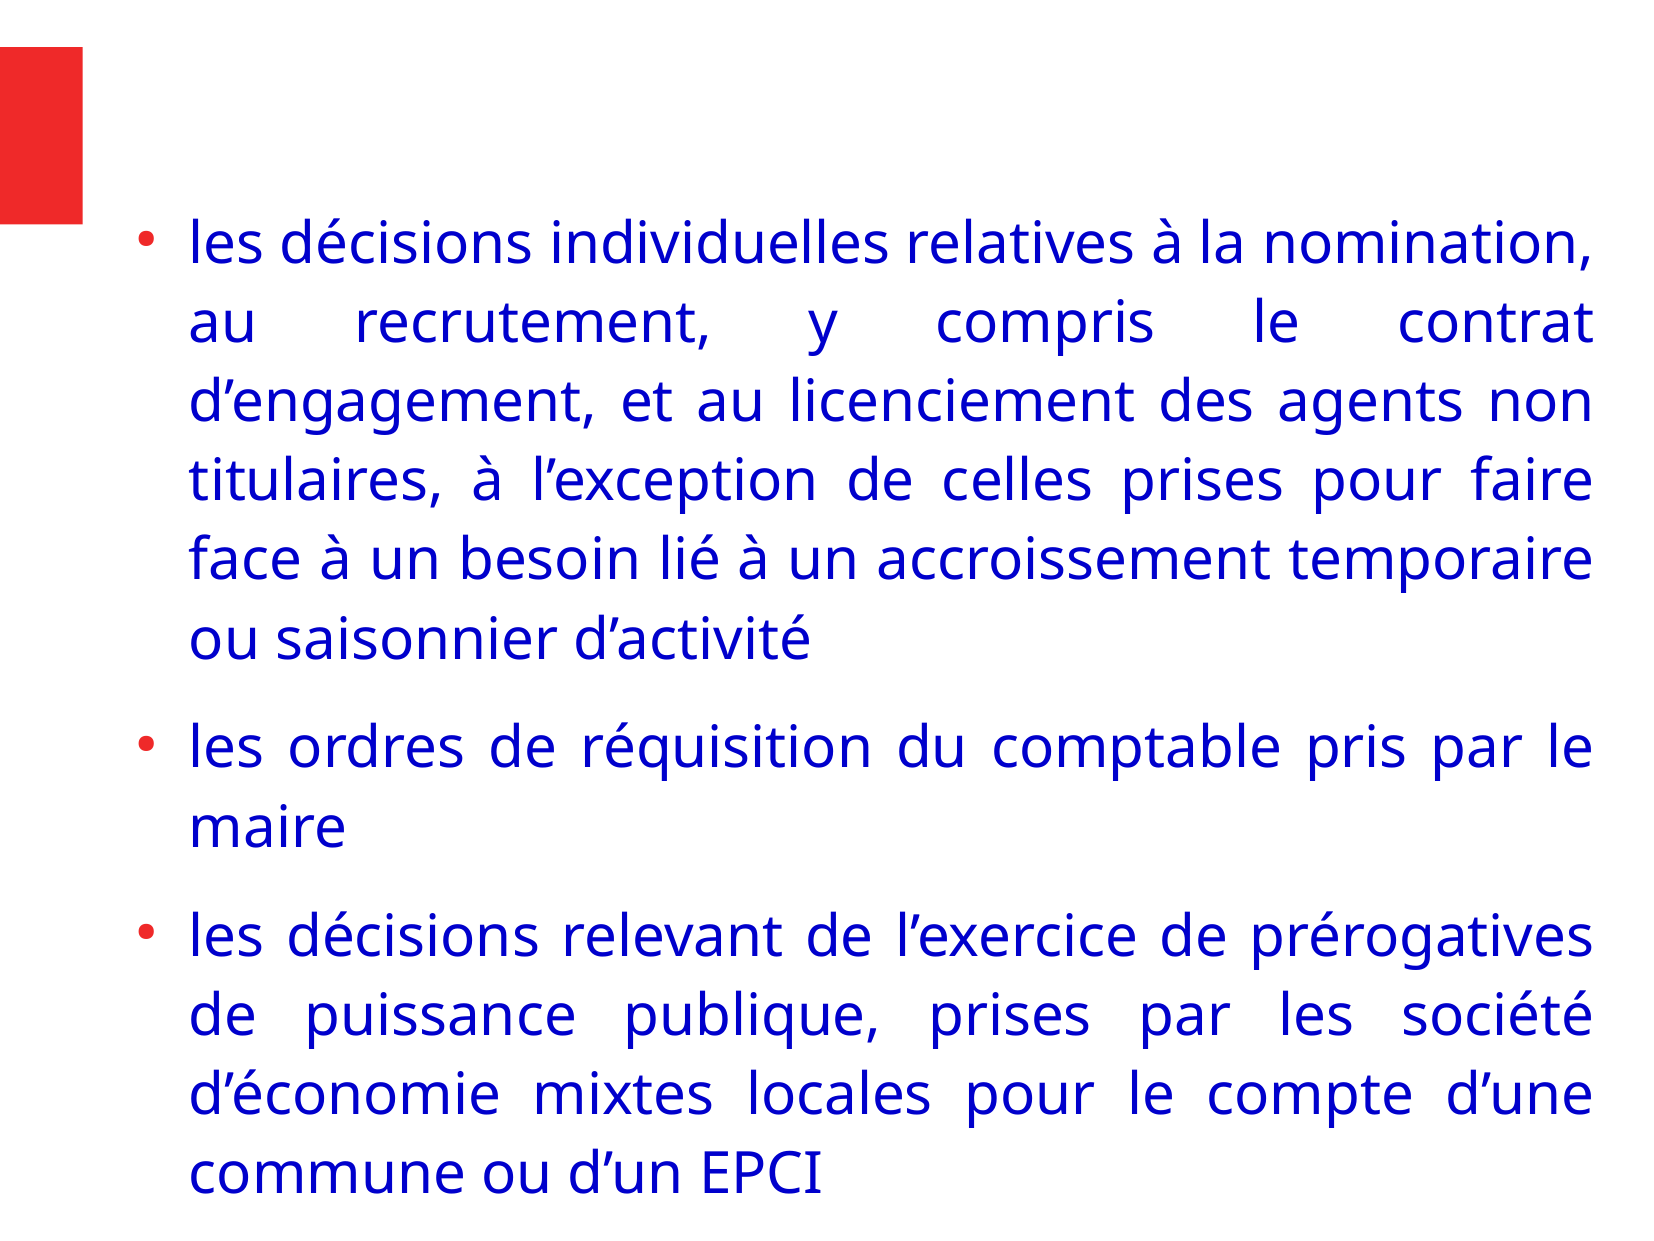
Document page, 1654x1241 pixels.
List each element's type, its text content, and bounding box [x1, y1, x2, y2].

list les décisions individuelles relatives à la nomination, au recrutement, y compris le contrat d’engagement, et au licenciement des agents non titulaires, à l’exception de celles prises pour faire face à un besoin lié à un accroissement temporaire ou saisonnier d’activité les ordres de réquisition du comptable pris par le maire les décisions relevant de l’exercice de prérogatives de puissance publique, prises par les société d’économie mixtes locales pour le compte d’une commune ou d’un EPCI [118, 200, 1595, 1052]
